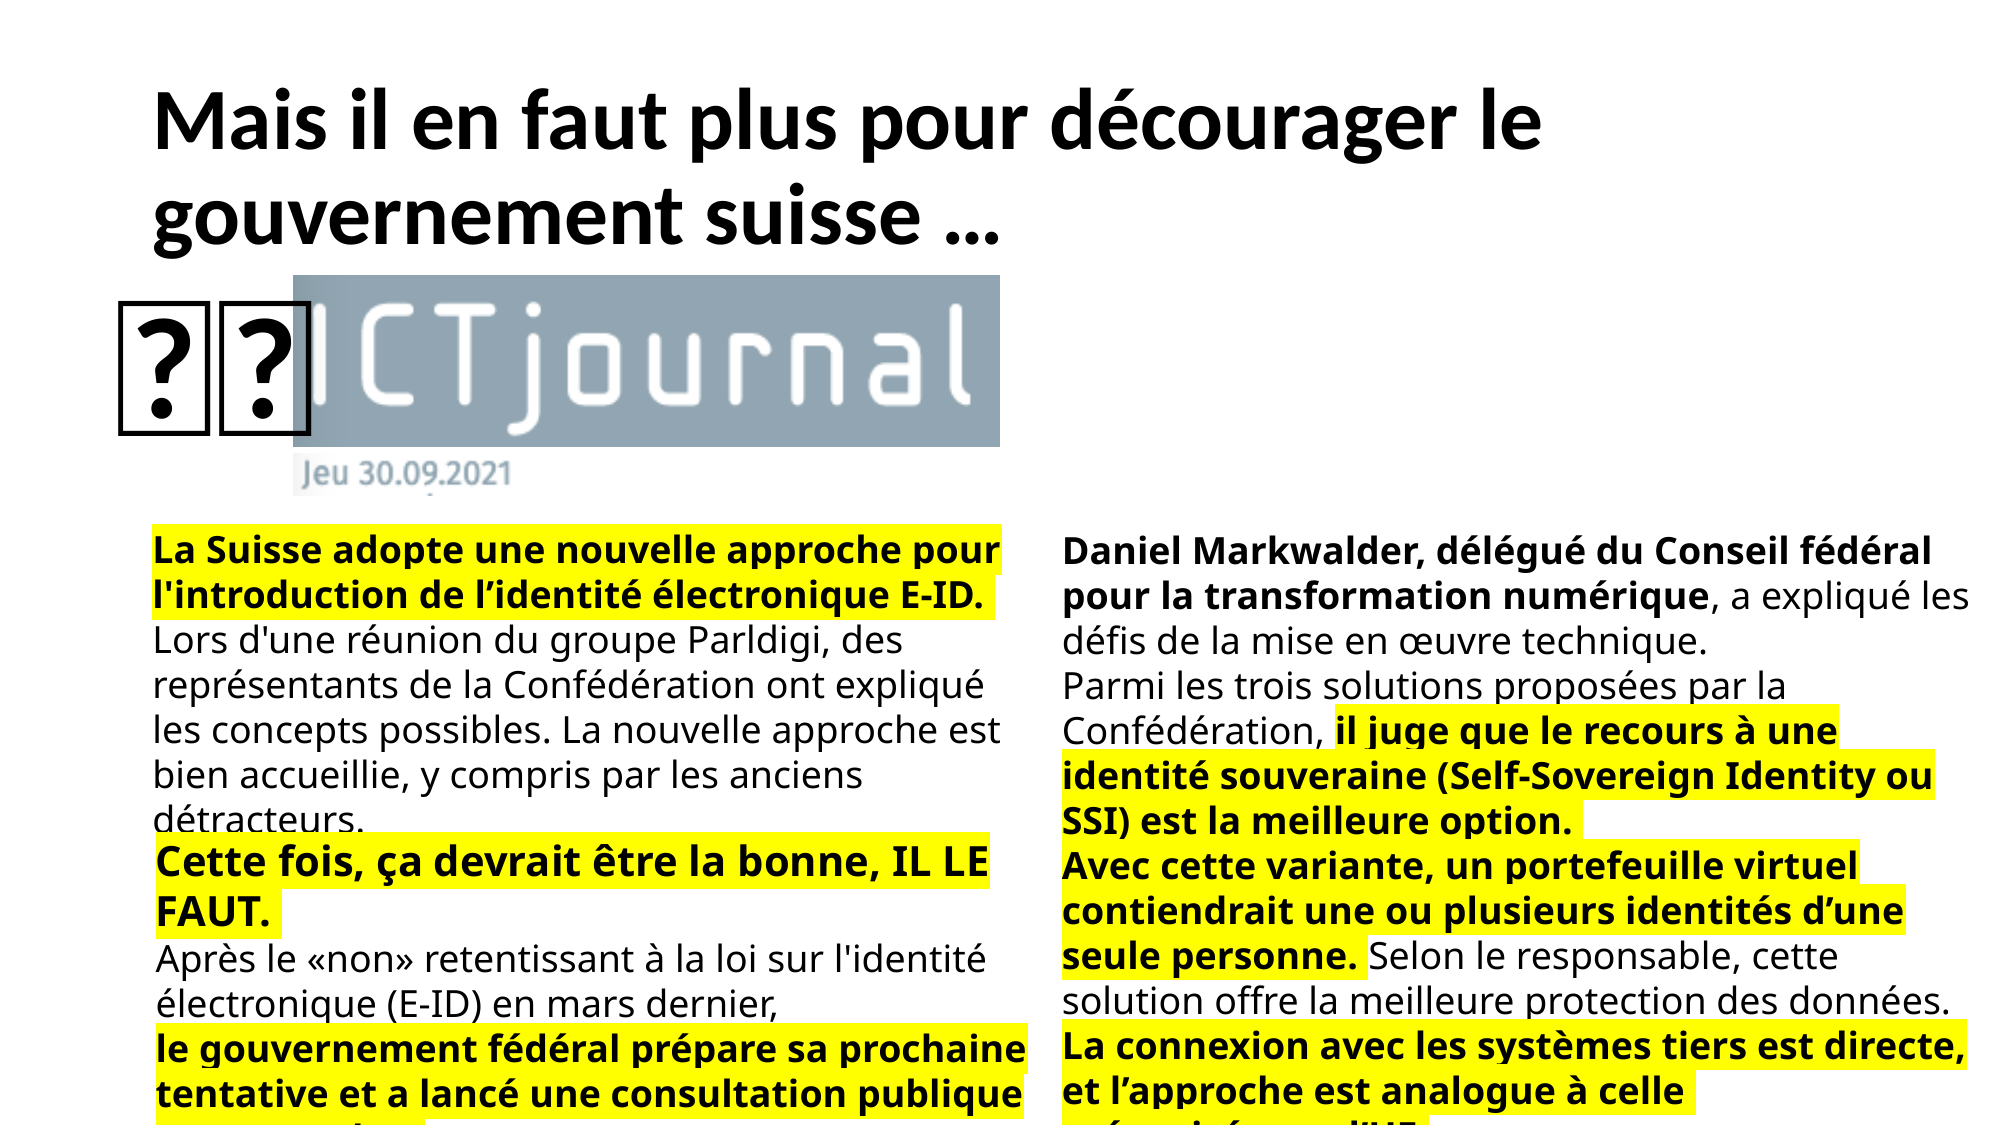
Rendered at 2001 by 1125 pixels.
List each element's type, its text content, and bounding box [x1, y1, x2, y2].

text_box Daniel Markwalder, délégué du Conseil fédéral pour la transformation numérique, a expliqué les défis de la mise en œuvre technique. Parmi les trois solutions proposées par la Confédération, il juge que le recours à une identité souveraine (Self-Sovereign Identity ou SSI) est la meilleure option. Avec cette variante, un portefeuille virtuel contiendrait une ou plusieurs identités d’une seule personne. Selon le responsable, cette solution offre la meilleure protection des données. La connexion avec les systèmes tiers est directe, et l’approche est analogue à celle préconisée par l’UE. [1047, 519, 1992, 1125]
text_box Cette fois, ça devrait être la bonne, IL LE FAUT. Après le «non» retentissant à la loi sur l'identité électronique (E-ID) en mars dernier, le gouvernement fédéral prépare sa prochaine tentative et a lancé une consultation publique en septembre. [141, 827, 1047, 1125]
picture [332, 275, 1000, 447]
title Mais il en faut plus pour décourager le gouvernement suisse … [137, 59, 1963, 278]
text_box 🇨🇭 [99, 229, 332, 484]
text_box La Suisse adopte une nouvelle approche pour l'introduction de l’identité électronique E-ID. Lors d'une réunion du groupe Parldigi, des représentants de la Confédération ont expliqué les concepts possibles. La nouvelle approche est bien accueillie, y compris par les anciens détracteurs. [137, 519, 1047, 849]
picture [293, 453, 517, 496]
